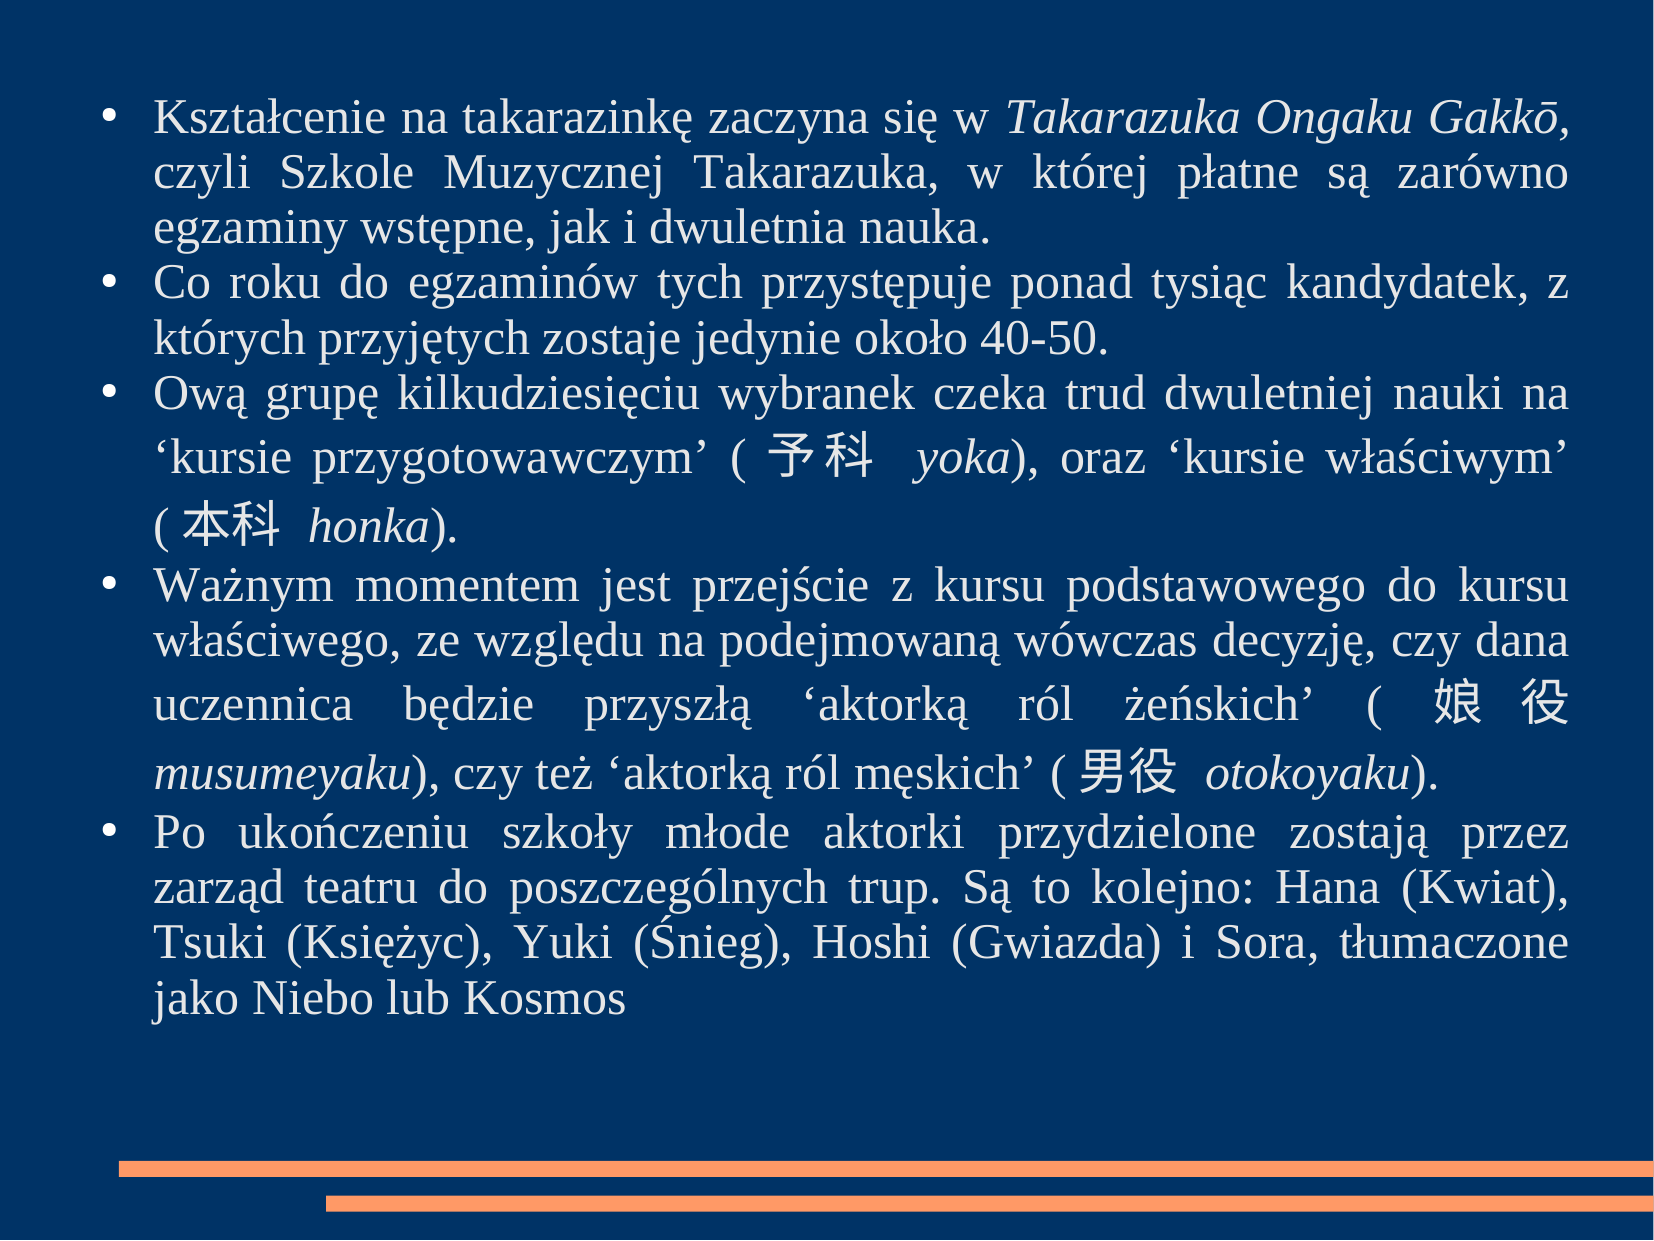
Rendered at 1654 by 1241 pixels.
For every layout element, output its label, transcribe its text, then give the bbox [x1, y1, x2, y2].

list Kształcenie na takarazinkę zaczyna się w Takarazuka Ongaku Gakkō, czyli Szkole Muzycznej Takarazuka, w której płatne są zarówno egzaminy wstępne, jak i dwuletnia nauka. Co roku do egzaminów tych przystępuje ponad tysiąc kandydatek, z których przyjętych zostaje jedynie około 40-50. Ową grupę kilkudziesięciu wybranek czeka trud dwuletniej nauki na ‘kursie przygotowawczym’ (予科 yoka), oraz ‘kursie właściwym’ (本科 honka). Ważnym momentem jest przejście z kursu podstawowego do kursu właściwego, ze względu na podejmowaną wówczas decyzję, czy dana uczennica będzie przyszłą ‘aktorką ról żeńskich’ (娘役 musumeyaku), czy też ‘aktorką ról męskich’ (男役 otokoyaku). Po ukończeniu szkoły młode aktorki przydzielone zostają przez zarząd teatru do poszczególnych trup. Są to kolejno: Hana (Kwiat), Tsuki (Księżyc), Yuki (Śnieg), Hoshi (Gwiazda) i Sora, tłumaczone jako Niebo lub Kosmos [82, 88, 1571, 1109]
